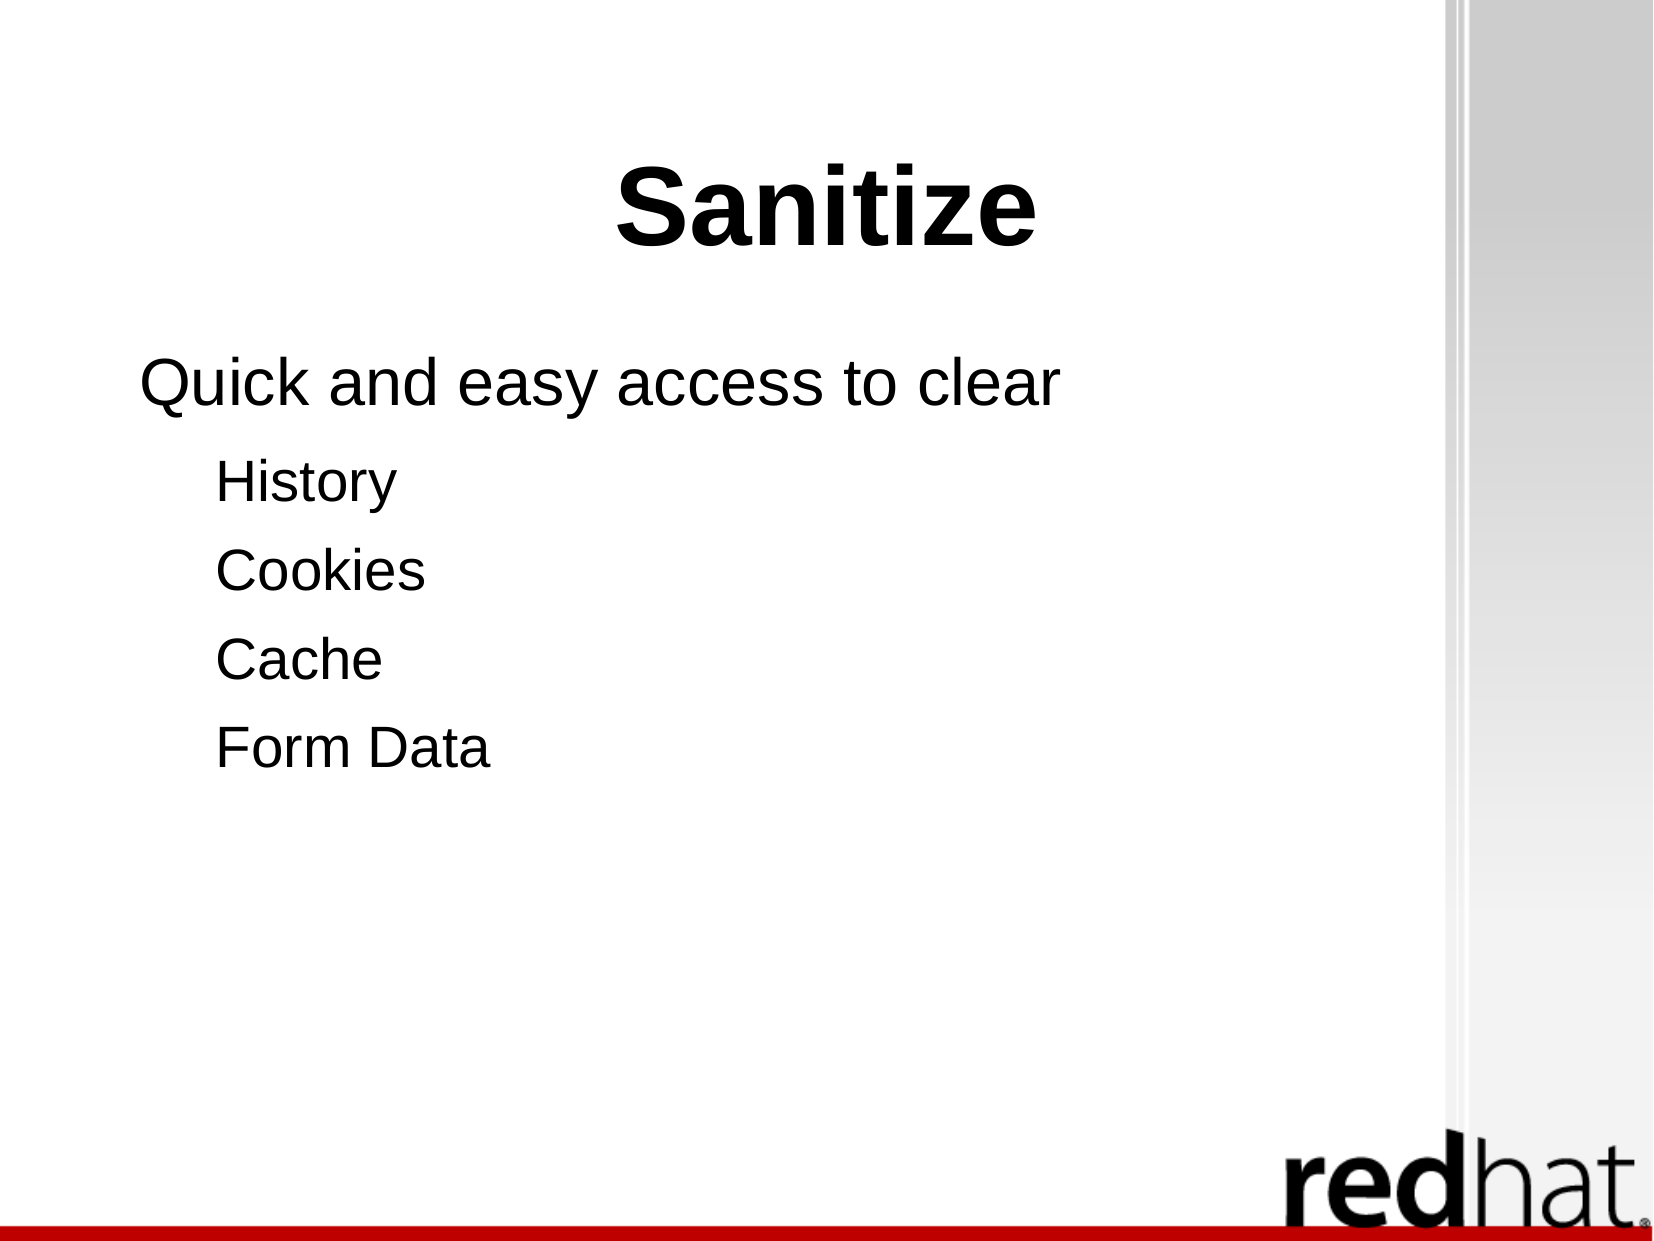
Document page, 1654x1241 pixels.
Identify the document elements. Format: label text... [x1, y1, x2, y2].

picture [0, 0, 1654, 1241]
title Sanitize [121, 102, 1533, 311]
list Quick and easy access to clear History Cookies Cache Form Data [121, 344, 1533, 1127]
